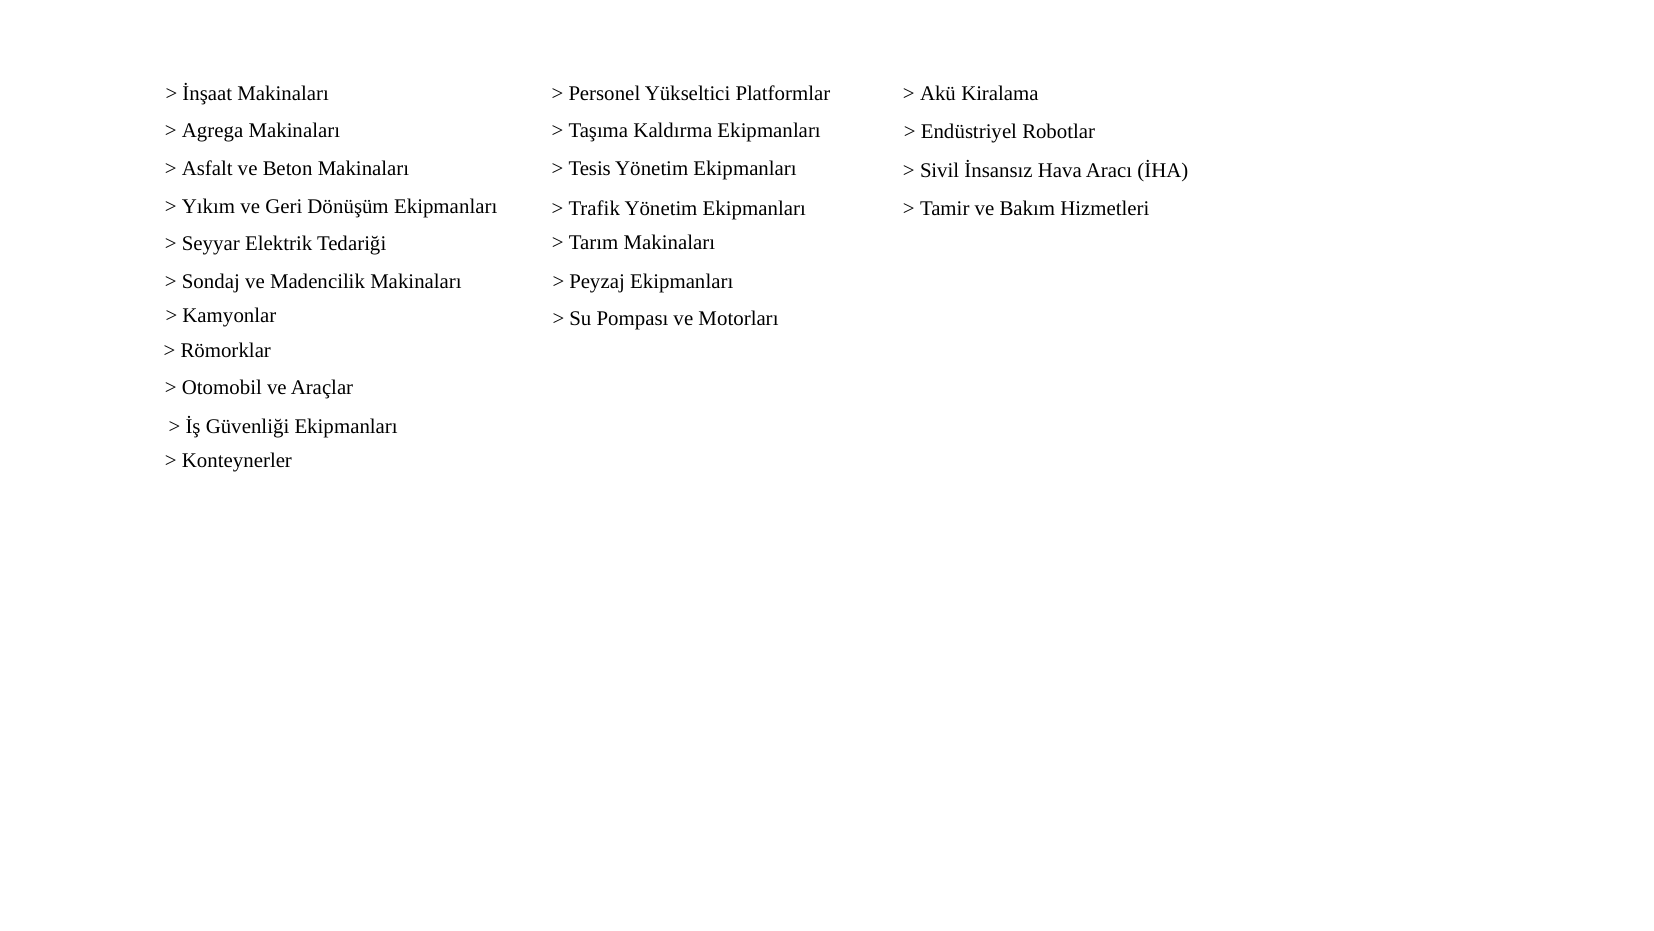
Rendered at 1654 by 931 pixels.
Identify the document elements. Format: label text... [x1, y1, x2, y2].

text_box ˃ Asfalt ve Beton Makinaları [150, 150, 451, 187]
text_box ˃ Römorklar [148, 331, 373, 370]
text_box ˃ Otomobil ve Araçlar [150, 368, 375, 407]
text_box ˃ Agrega Makinaları [150, 113, 375, 150]
text_box ˃ Sondaj ve Madencilik Makinaları [150, 262, 526, 301]
text_box ˃ Taşıma Kaldırma Ekipmanları [536, 112, 860, 150]
text_box ˃ İş Güvenliği Ekipmanları [153, 407, 417, 446]
text_box ˃ Akü Kiralama [888, 75, 1113, 113]
text_box ˃ Su Pompası ve Motorları [537, 300, 823, 338]
text_box ˃ Endüstriyel Robotlar [889, 112, 1114, 151]
text_box ˃ Kamyonlar [150, 301, 376, 335]
text_box ˃ Trafik Yönetim Ekipmanları [536, 189, 860, 228]
text_box ˃ Yıkım ve Geri Dönüşüm Ekipmanları [150, 187, 517, 226]
text_box ˃ İnşaat Makinaları [150, 74, 376, 113]
text_box ˃ Konteynerler [150, 442, 375, 480]
text_box ˃ Tamir ve Bakım Hizmetleri [888, 189, 1211, 228]
text_box ˃ Seyyar Elektrik Tedariği [150, 226, 435, 262]
text_box ˃ Tarım Makinaları [537, 228, 860, 262]
text_box ˃ Tesis Yönetim Ekipmanları [536, 150, 860, 188]
text_box ˃ Peyzaj Ekipmanları [537, 262, 762, 300]
text_box ˃ Personel Yükseltici Platformlar [536, 75, 860, 112]
text_box ˃ Sivil İnsansız Hava Aracı (İHA) [888, 152, 1211, 189]
